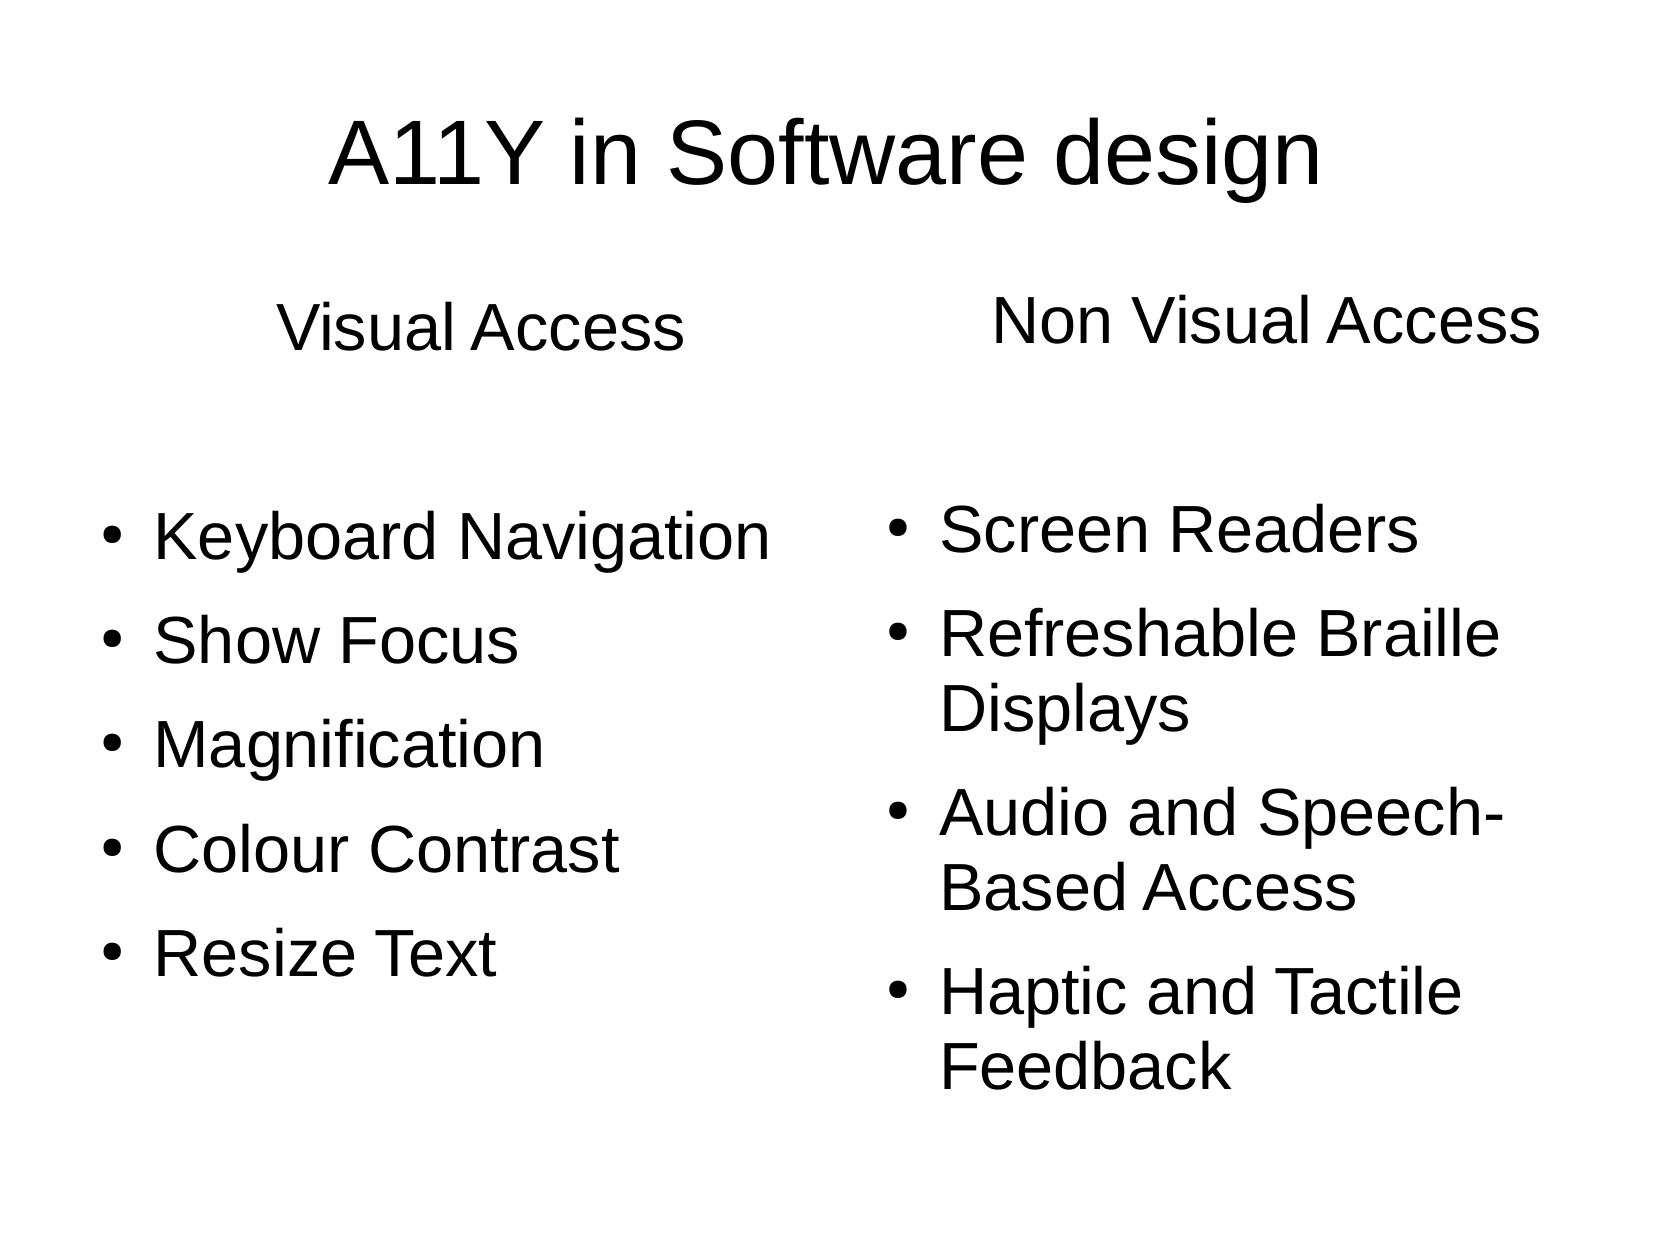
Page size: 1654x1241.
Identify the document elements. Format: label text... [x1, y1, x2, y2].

list Visual Access Keyboard Navigation Show Focus Magnification Colour Contrast Resize Text [82, 290, 809, 1109]
title A11Y in Software design [82, 49, 1571, 257]
list Non Visual Access Screen Readers Refreshable Braille Displays Audio and Speech-Based Access Haptic and Tactile Feedback [868, 283, 1595, 1102]
